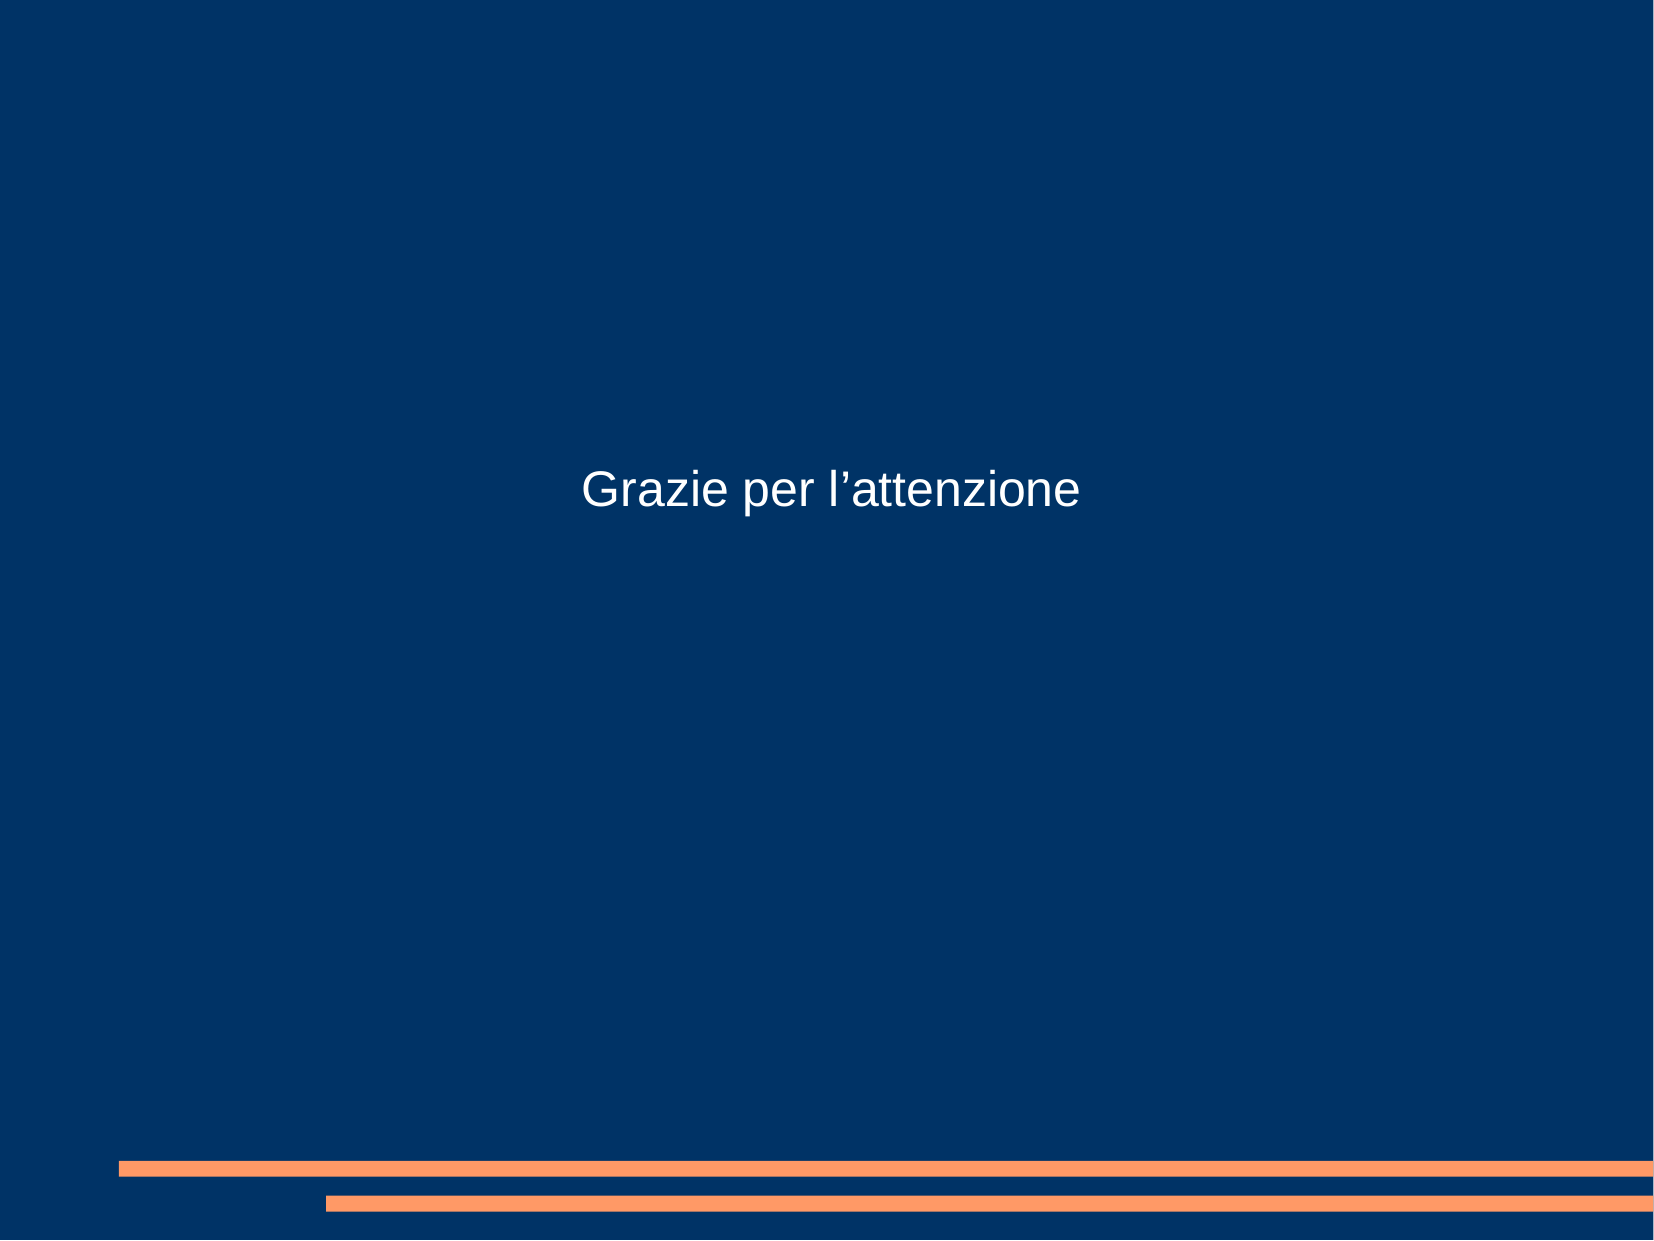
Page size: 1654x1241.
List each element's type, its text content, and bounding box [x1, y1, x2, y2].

text_box Grazie per l’attenzione [566, 448, 1146, 756]
